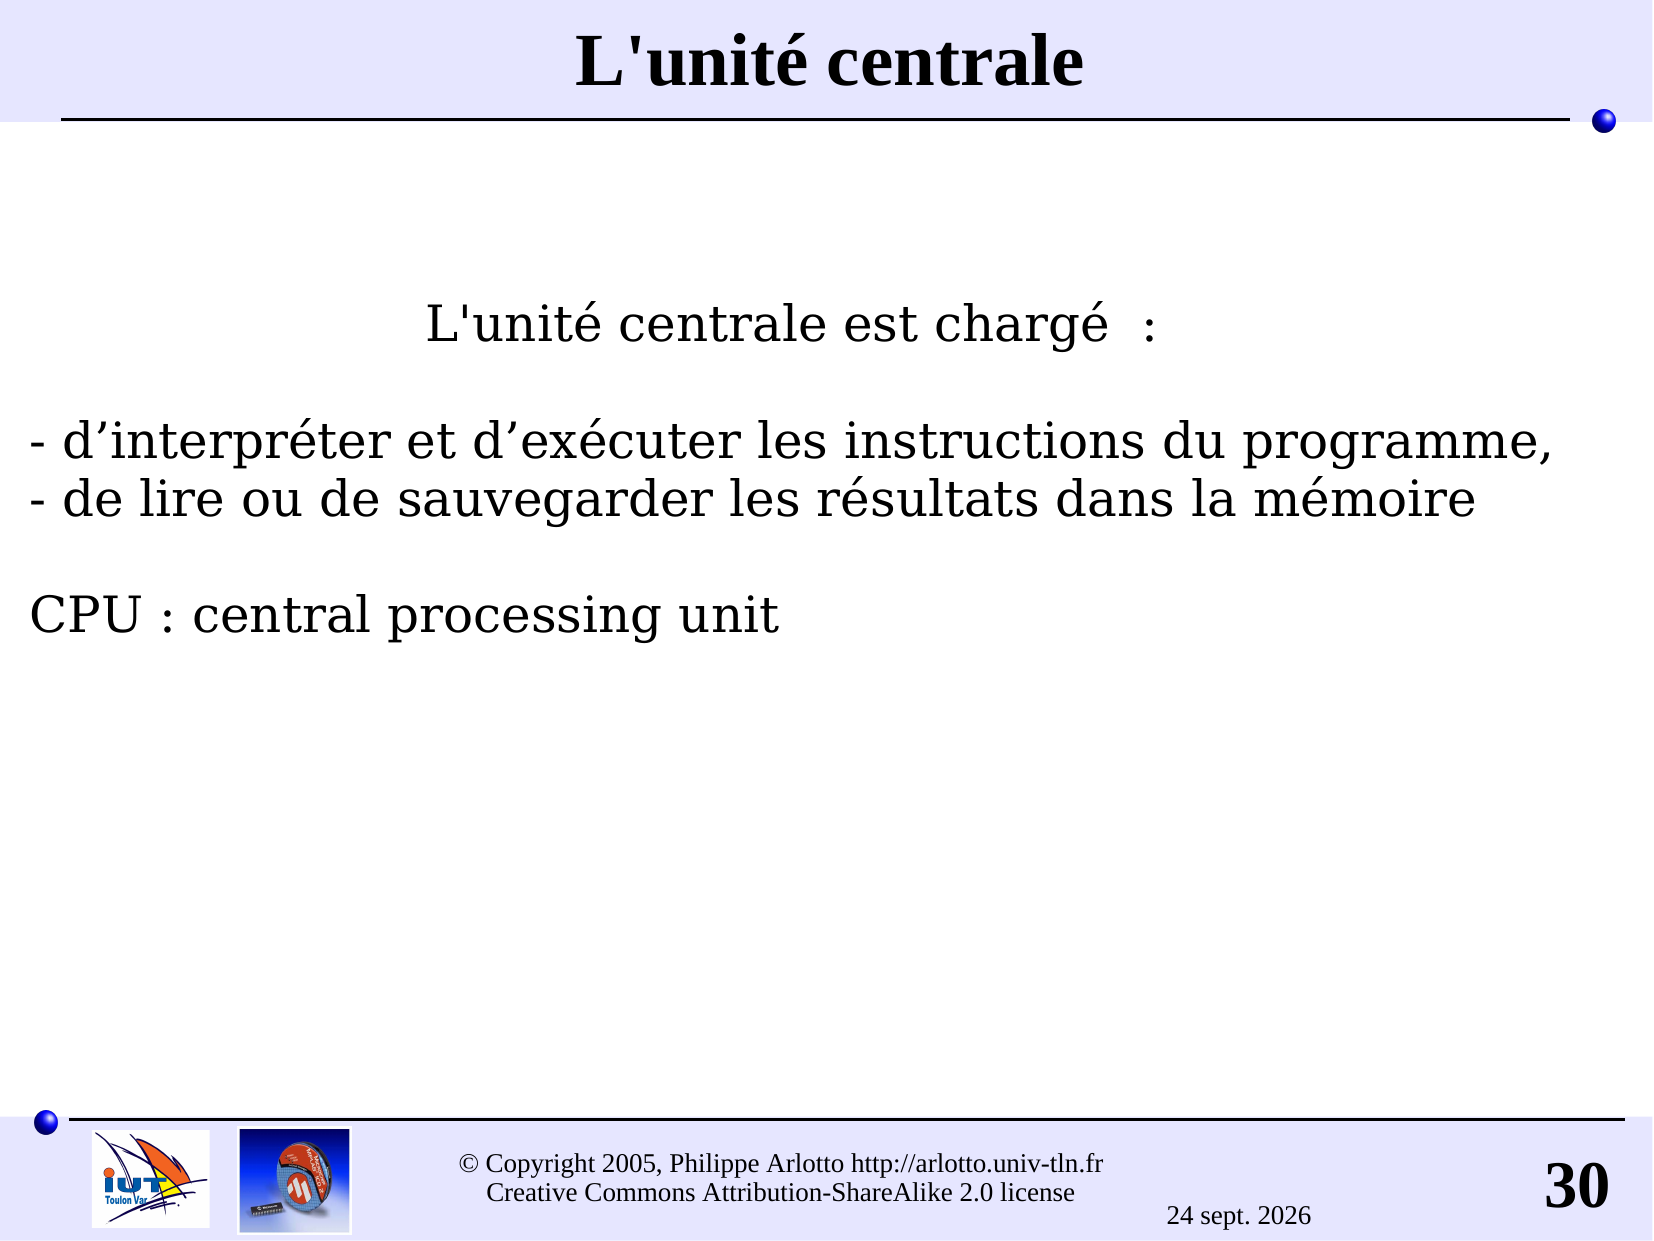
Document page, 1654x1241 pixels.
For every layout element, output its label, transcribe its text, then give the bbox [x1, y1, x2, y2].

title L'unité centrale [95, 14, 1585, 107]
text_box L'unité centrale est chargé : - d’interpréter et d’exécuter les instructions du programme, - de lire ou de sauvegarder les résultats dans la mémoire CPU : central processing unit [29, 295, 1556, 762]
picture [237, 1126, 352, 1235]
